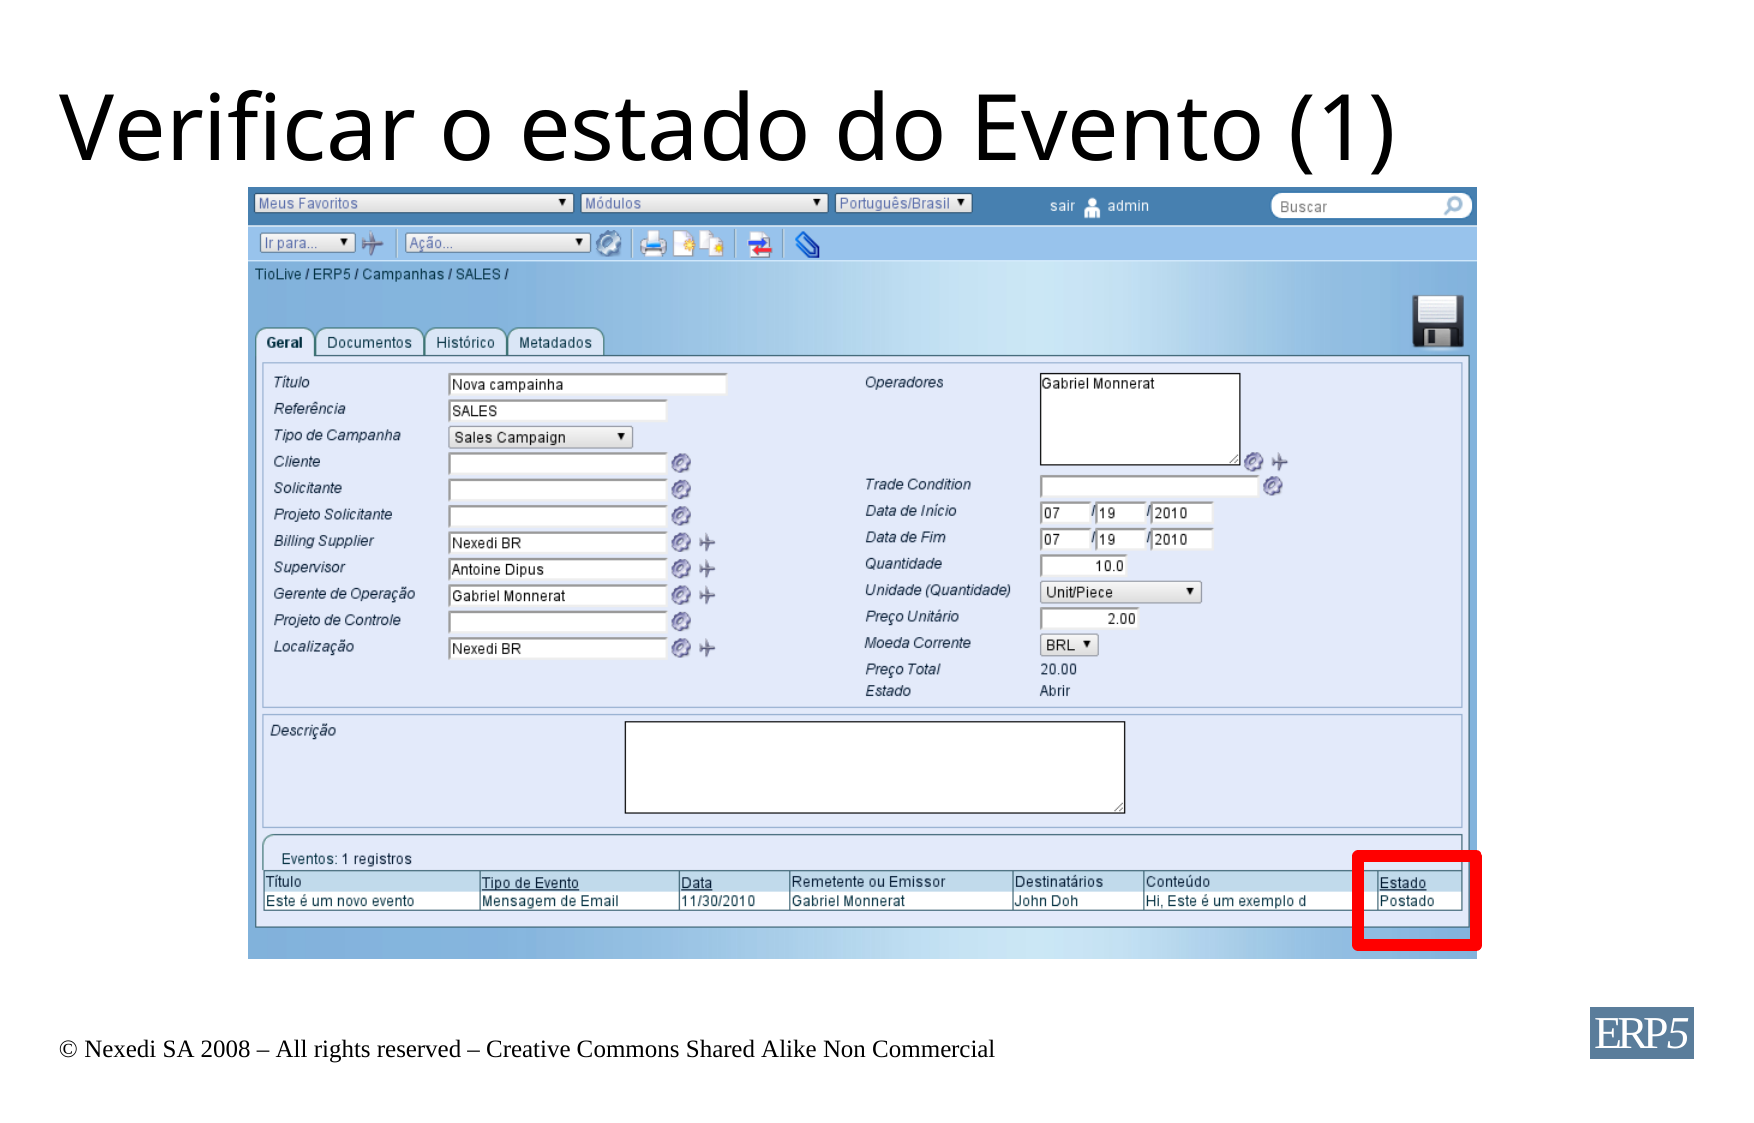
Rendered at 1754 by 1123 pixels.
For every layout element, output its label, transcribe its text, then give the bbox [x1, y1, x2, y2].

picture [248, 187, 1477, 959]
picture [1364, 862, 1470, 939]
title Verificar o estado do Evento (1) [59, 63, 1695, 187]
